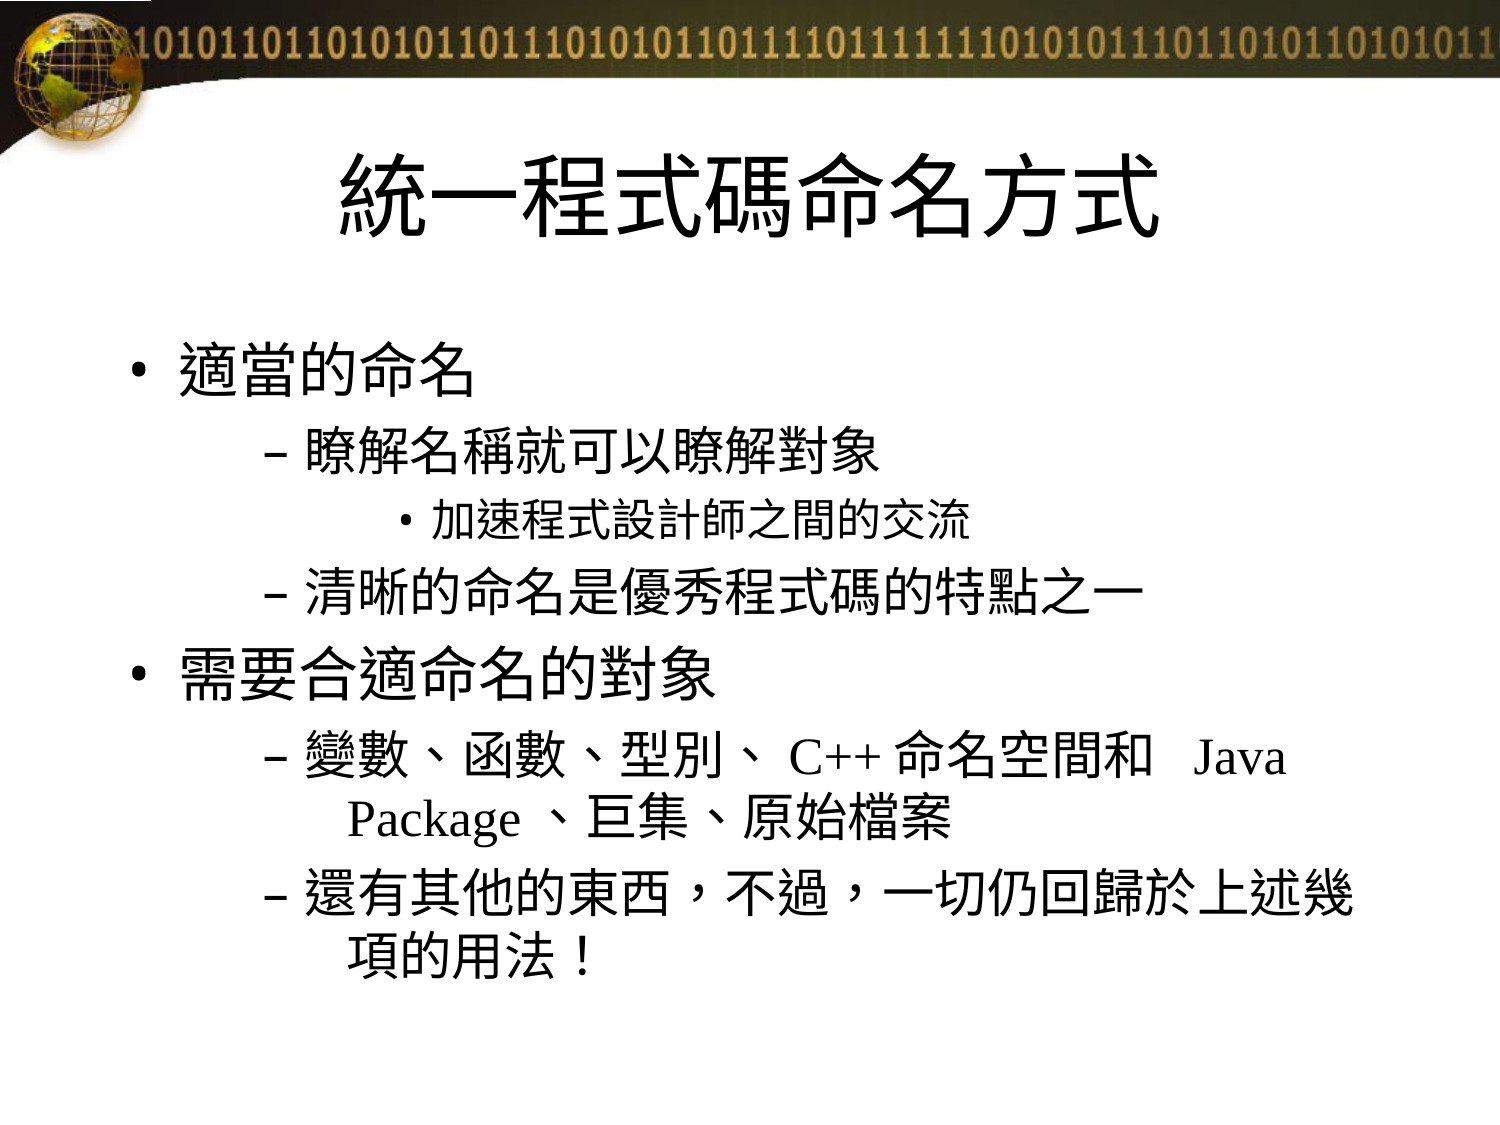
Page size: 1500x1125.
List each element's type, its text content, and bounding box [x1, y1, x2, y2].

title 統一程式碼命名方式 [112, 99, 1388, 288]
list 適當的命名 瞭解名稱就可以瞭解對象 加速程式設計師之間的交流 清晰的命名是優秀程式碼的特點之一 需要合適命名的對象 變數、函數、型別、C++命名空間和 Java Package、巨集、原始檔案 還有其他的東西，不過，一切仍回歸於上述幾項的用法！ [112, 324, 1388, 1000]
